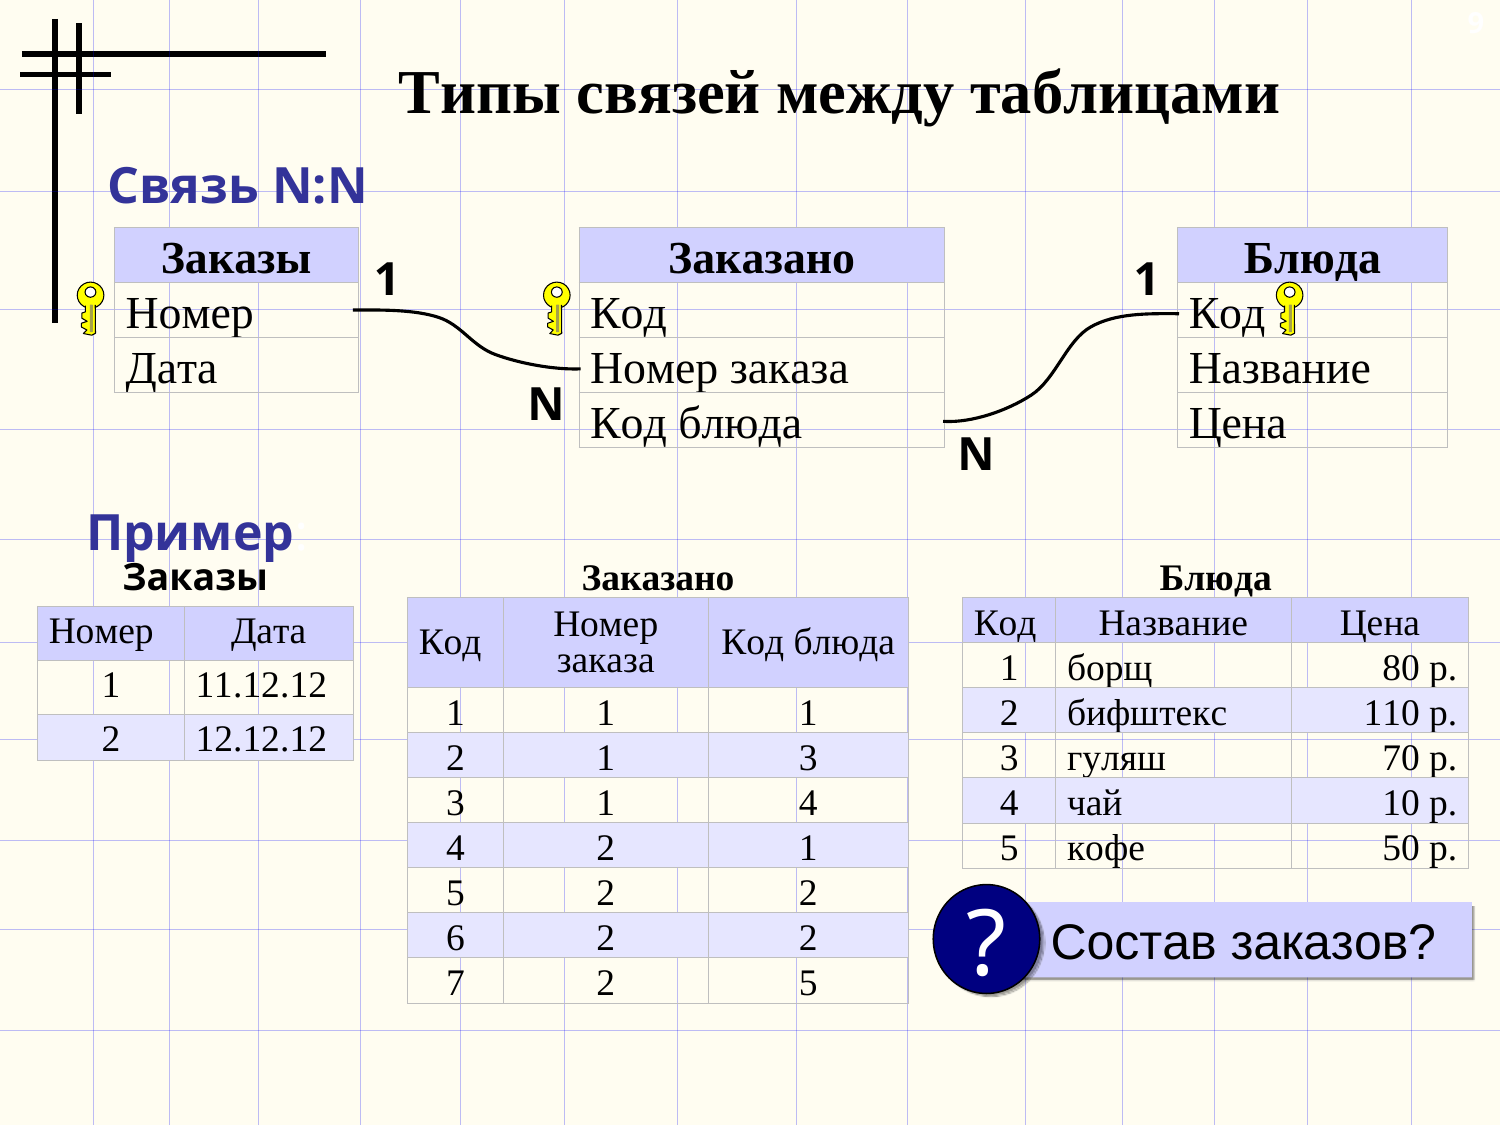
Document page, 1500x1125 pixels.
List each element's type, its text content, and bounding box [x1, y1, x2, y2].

table_cell Название [1178, 338, 1447, 392]
table_cell кофе [1109, 844, 1115, 859]
table_cell борщ [1056, 643, 1291, 687]
text_box 1 [1119, 242, 1175, 313]
text_box Пример: [71, 492, 323, 553]
table_cell 1 [963, 643, 1055, 687]
table_cell 5 [709, 958, 908, 1003]
text_box N [942, 417, 1010, 488]
text_box Пример: [134, 528, 145, 544]
table_cell кофе [1118, 844, 1124, 859]
table_cell Название [1056, 598, 1291, 642]
table_cell 80 р. [1292, 643, 1468, 687]
table_cell 70 р. [1435, 754, 1443, 769]
table_header Блюда [962, 553, 1469, 597]
text_box [1276, 282, 1303, 336]
table_cell 2 [38, 715, 184, 760]
table_cell Дата [185, 607, 353, 660]
table_cell 3 [709, 733, 908, 777]
table_header Заказы [38, 553, 353, 606]
text_box <номер> [1148, 0, 1499, 75]
table_cell Код [1178, 283, 1447, 337]
table_cell Код [1022, 619, 1030, 633]
table_cell 10 р. [1435, 799, 1443, 814]
table_cell кофе [1056, 824, 1291, 868]
table_cell 1 [504, 733, 708, 777]
table_header Блюда [1178, 228, 1447, 282]
table_cell Номер [237, 309, 247, 327]
table_cell 7 [408, 958, 503, 1003]
table_cell 2 [504, 823, 708, 867]
table_cell 2 [504, 868, 708, 912]
table_cell 1 [408, 688, 503, 732]
table_cell 3 [408, 778, 503, 822]
table_cell Номер [38, 607, 184, 660]
table_header Заказы [115, 228, 358, 282]
table_cell Дата [127, 383, 153, 392]
table_cell 5 [963, 824, 1055, 868]
table_cell Код [580, 283, 944, 337]
table_cell 11.12.12 [185, 661, 353, 714]
table_cell Код блюда [709, 598, 908, 687]
table_cell 4 [709, 778, 908, 822]
table_cell 70 р. [1292, 733, 1468, 777]
table_cell Номер заказа [504, 598, 708, 687]
table_cell 2 [504, 958, 708, 1003]
table_cell 1 [504, 778, 708, 822]
table_header Заказано [580, 228, 944, 282]
table_cell Код [649, 309, 658, 326]
table_cell Код [408, 598, 503, 687]
table_cell 4 [408, 823, 503, 867]
text_box [543, 282, 571, 336]
table_cell Код [1248, 309, 1257, 326]
text_box Пример: [273, 528, 284, 544]
table_cell 2 [709, 868, 908, 912]
text_box 1 [358, 242, 415, 313]
table_cell 1 [38, 661, 184, 714]
table_cell 1 [709, 823, 908, 867]
table_cell 110 р. [1435, 709, 1443, 724]
table_cell Дата [132, 355, 147, 381]
table_cell Код [645, 328, 663, 337]
table_cell 1 [709, 688, 908, 732]
text_box Состав заказов? [1025, 902, 1472, 978]
text_box Связь N:N [92, 145, 396, 222]
table_cell бифштекс [1056, 688, 1291, 732]
table_cell Код [963, 598, 1055, 642]
table_cell 2 [408, 733, 503, 777]
table_cell 4 [963, 778, 1055, 823]
table_cell 2 [504, 913, 708, 957]
table_cell 1 [504, 688, 708, 732]
table_cell 50 р. [1292, 824, 1468, 868]
table_cell борщ [1110, 664, 1118, 679]
table_cell 5 [408, 868, 503, 912]
table_cell Цена [1292, 598, 1468, 642]
table_cell Код [1019, 635, 1034, 642]
table_cell 12.12.12 [185, 715, 353, 760]
title Типы связей между таблицами [354, 43, 1426, 134]
text_box [77, 282, 104, 336]
table_cell 80 р. [1435, 664, 1443, 679]
table_cell Цена [1178, 393, 1447, 447]
text_box N [512, 367, 580, 438]
table_cell Номер заказа [580, 338, 944, 392]
table_cell 50 р. [1435, 844, 1443, 859]
table_cell 3 [963, 733, 1055, 777]
table_cell Дата [115, 338, 358, 392]
table_cell 2 [963, 688, 1055, 732]
table_cell 2 [709, 913, 908, 957]
table_cell Номер [115, 283, 358, 337]
table_cell гуляш [1056, 733, 1291, 777]
table_cell Код [1244, 328, 1262, 337]
table_cell чай [1056, 778, 1291, 823]
table_header Заказано [408, 553, 908, 597]
table_cell 110 р. [1292, 688, 1468, 732]
text_box ? [933, 884, 1040, 994]
table_cell 6 [408, 913, 503, 957]
table_cell 10 р. [1292, 778, 1468, 823]
table_cell Код блюда [580, 393, 944, 447]
